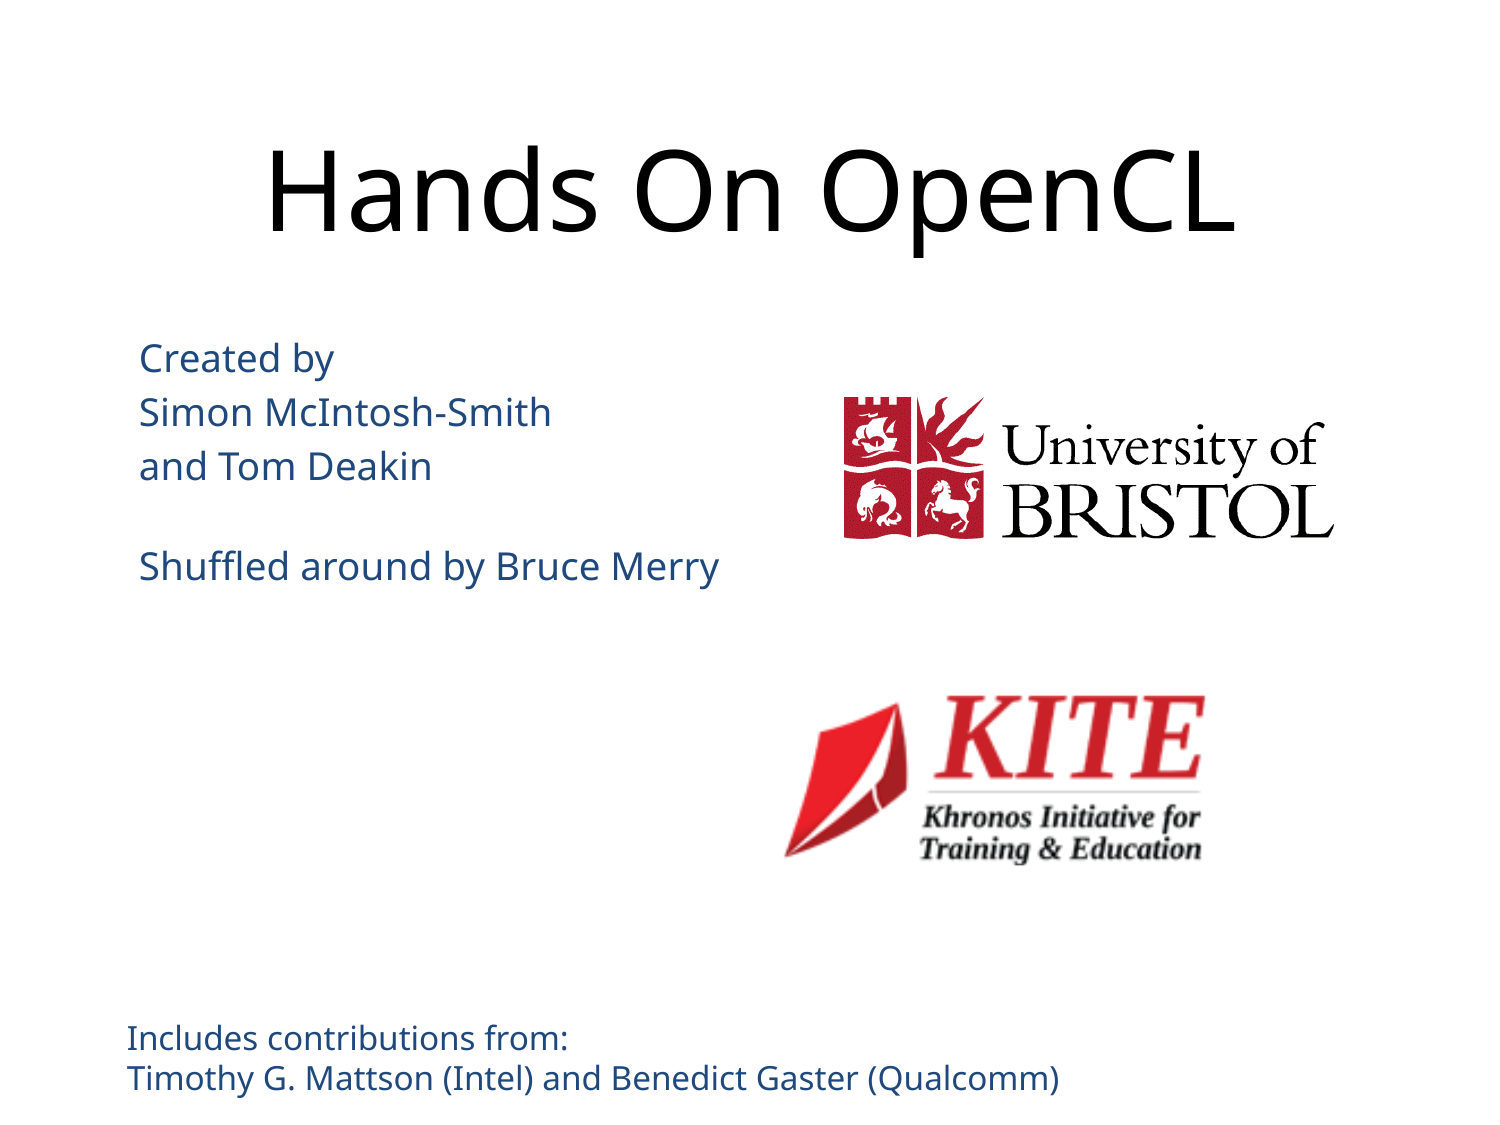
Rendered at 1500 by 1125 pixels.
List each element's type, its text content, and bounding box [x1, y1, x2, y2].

text_box Includes contributions from: Timothy G. Mattson (Intel) and Benedict Gaster (Qualcomm) [112, 1009, 1388, 1105]
picture [844, 397, 1334, 539]
title Hands On OpenCL [0, 66, 1500, 308]
picture [771, 680, 1224, 880]
subtitle Created by Simon McIntosh-Smith and Tom Deakin Shuffled around by Bruce Merry [123, 326, 880, 598]
